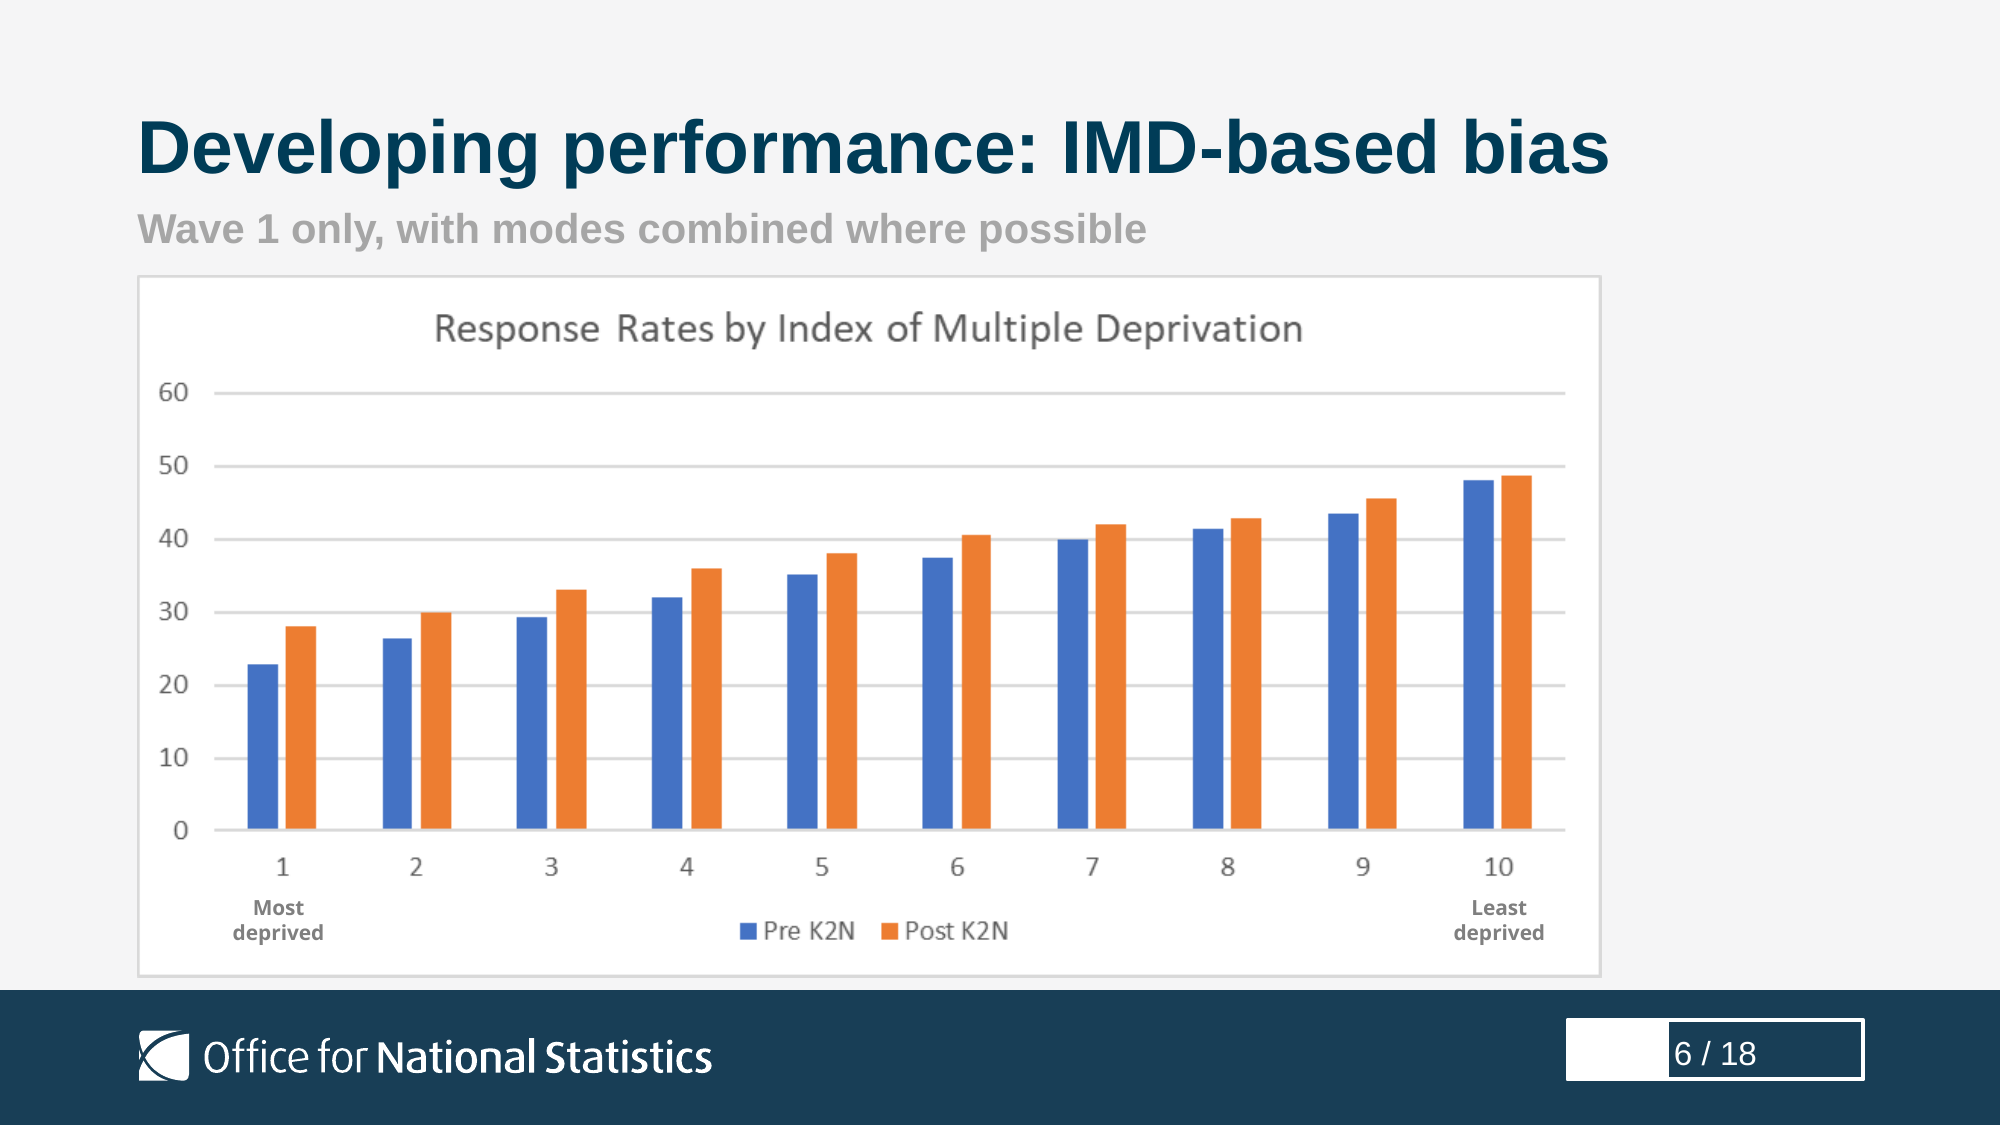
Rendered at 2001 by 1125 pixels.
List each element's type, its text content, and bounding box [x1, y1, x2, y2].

text_box 6 / 18 [1568, 1020, 1863, 1079]
text_box Least deprived [1441, 894, 1557, 953]
picture [137, 275, 1602, 978]
text_box Wave 1 only, with modes combined where possible [137, 205, 1452, 287]
title Developing performance: IMD-based bias [137, 105, 1863, 192]
text_box Most deprived [221, 894, 337, 953]
